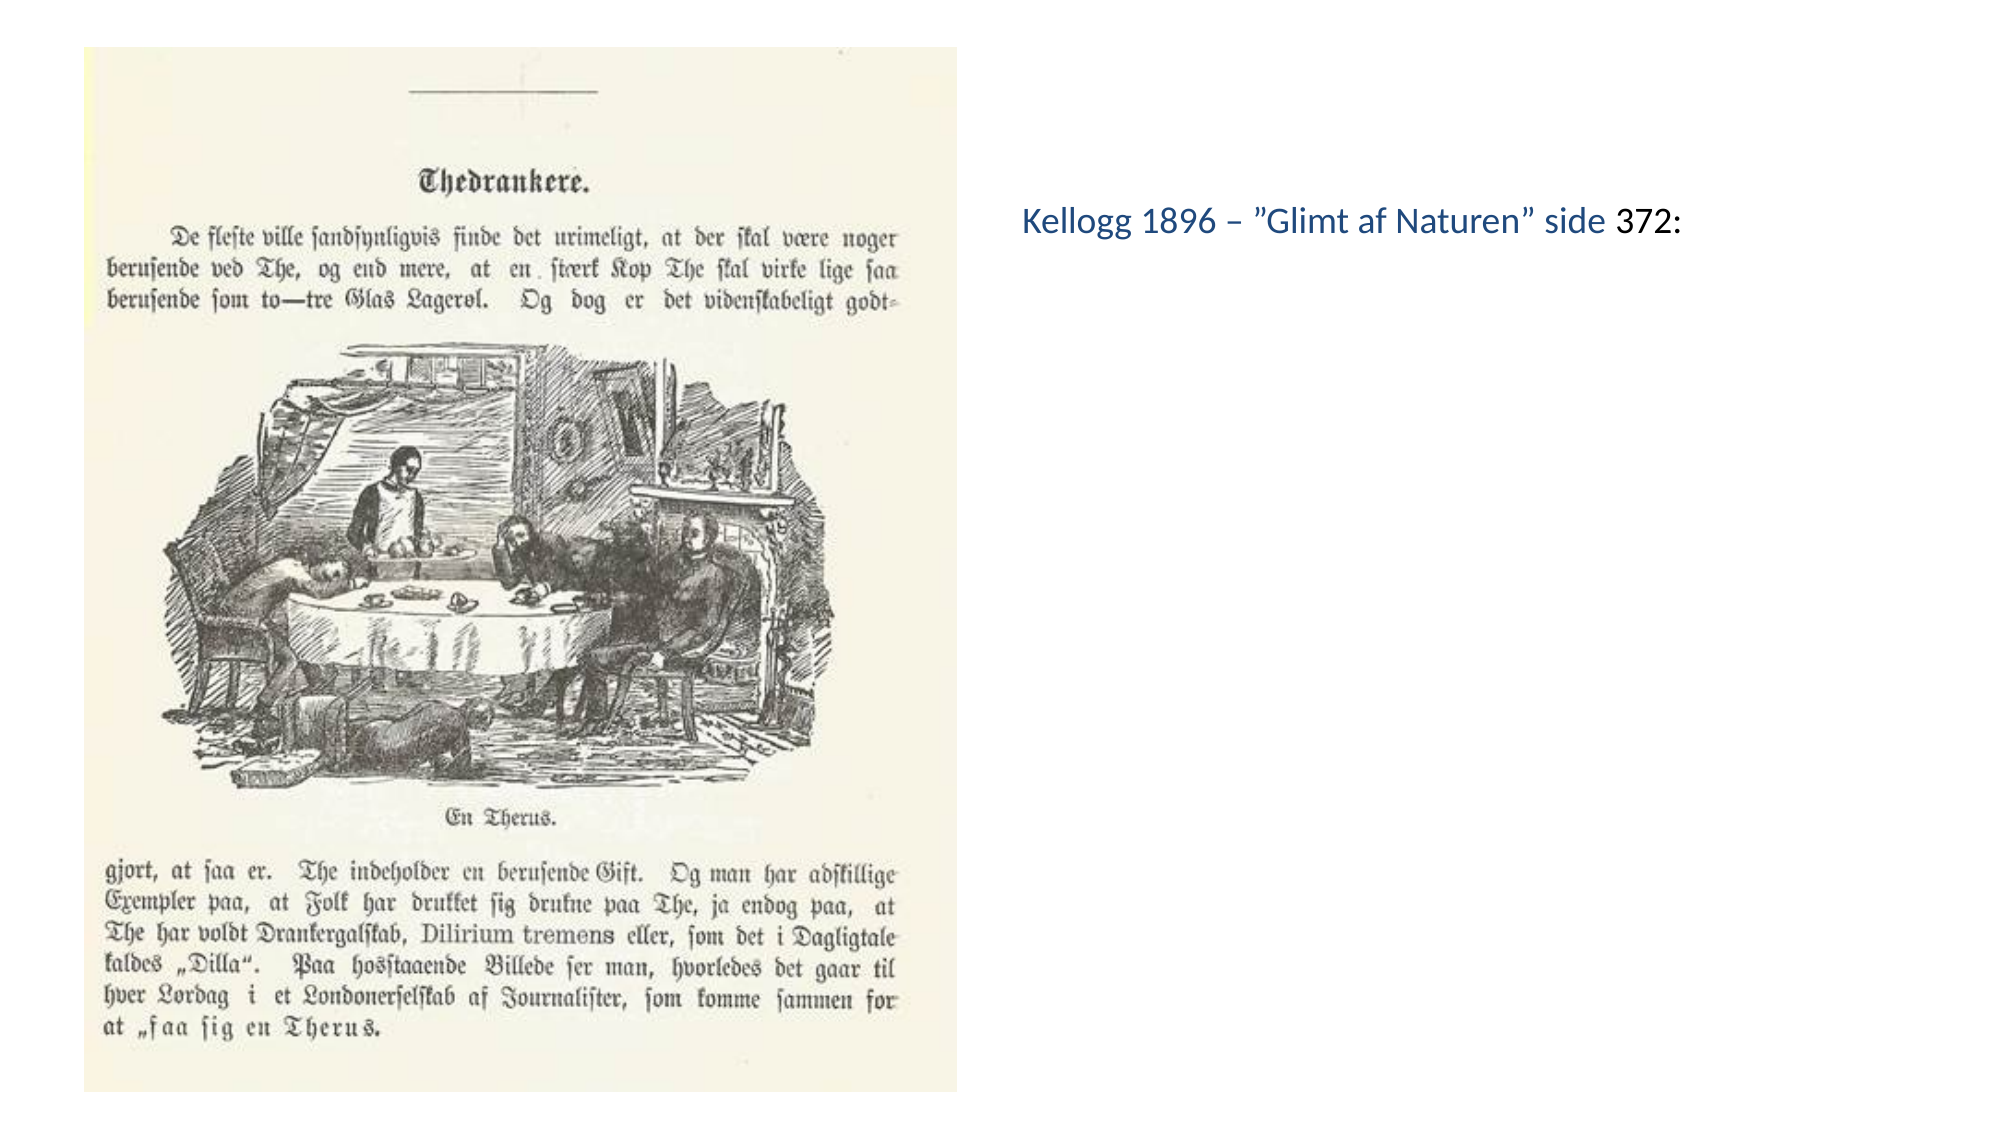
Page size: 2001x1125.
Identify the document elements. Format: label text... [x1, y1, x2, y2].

picture [84, 47, 957, 1092]
text_box Kellogg 1896 – ”Glimt af Naturen” side 372: [1007, 189, 1698, 249]
